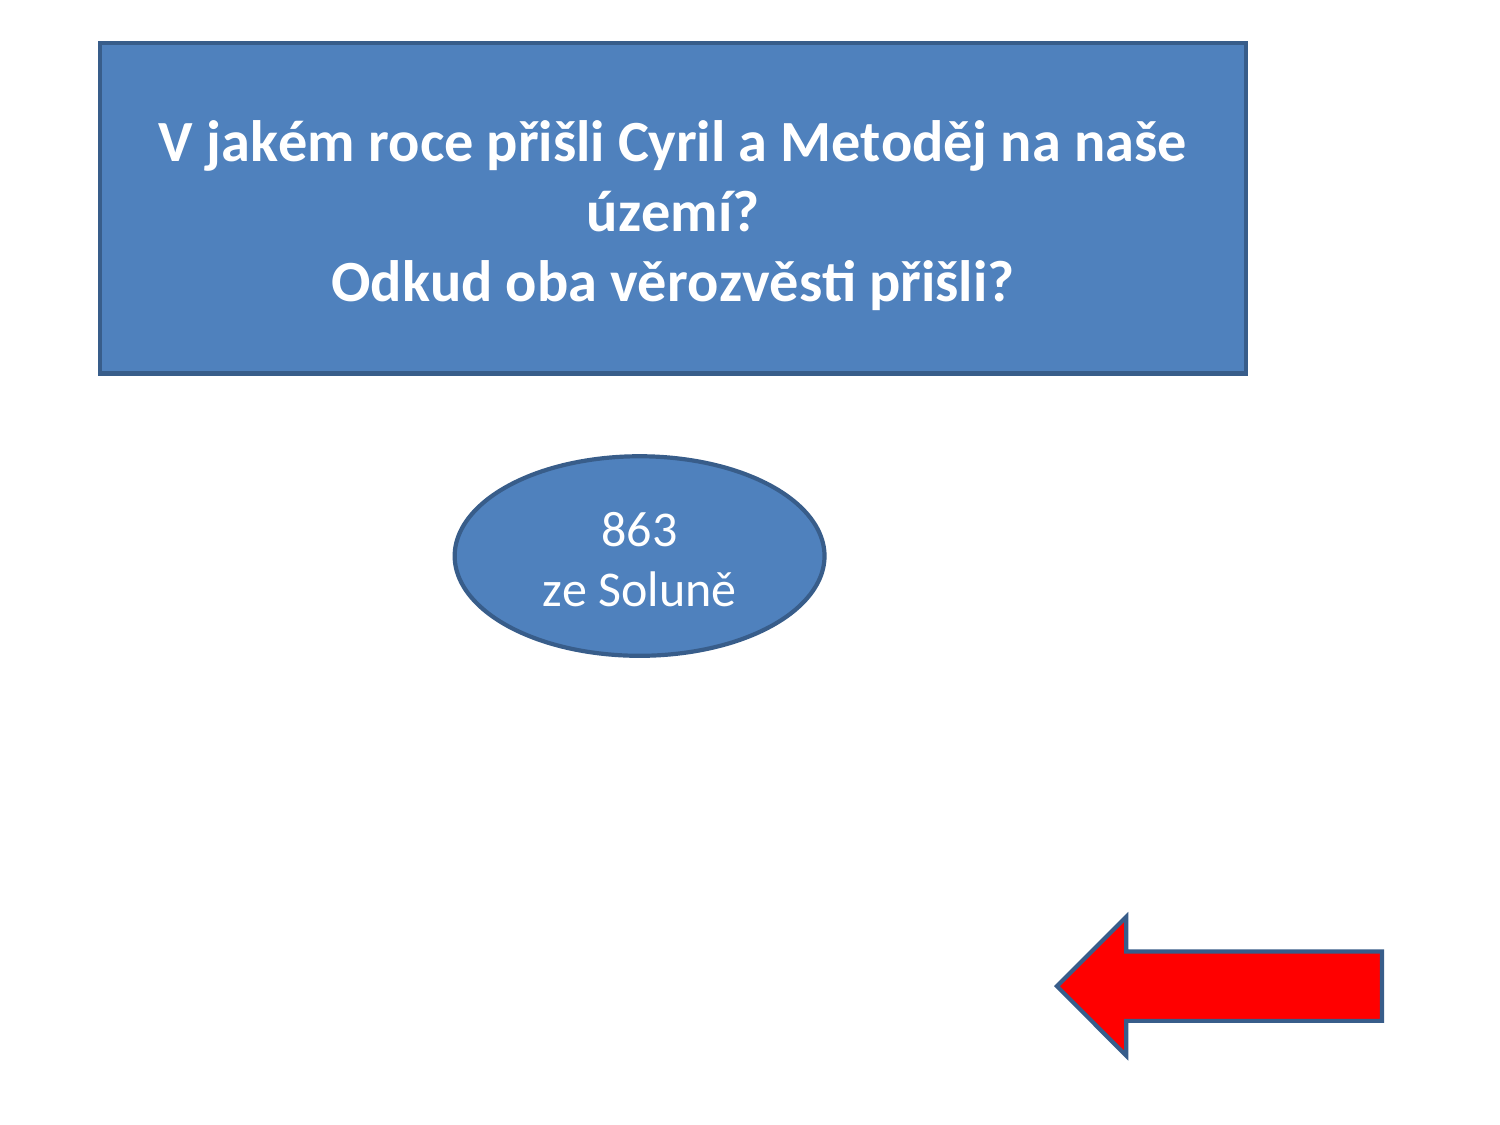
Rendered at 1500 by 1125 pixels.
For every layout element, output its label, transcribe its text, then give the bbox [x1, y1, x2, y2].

text_box 863 ze Soluně [454, 456, 825, 656]
text_box V jakém roce přišli Cyril a Metoděj na naše území? Odkud oba věrozvěsti přišli? [100, 42, 1247, 374]
text_box [1056, 916, 1383, 1056]
